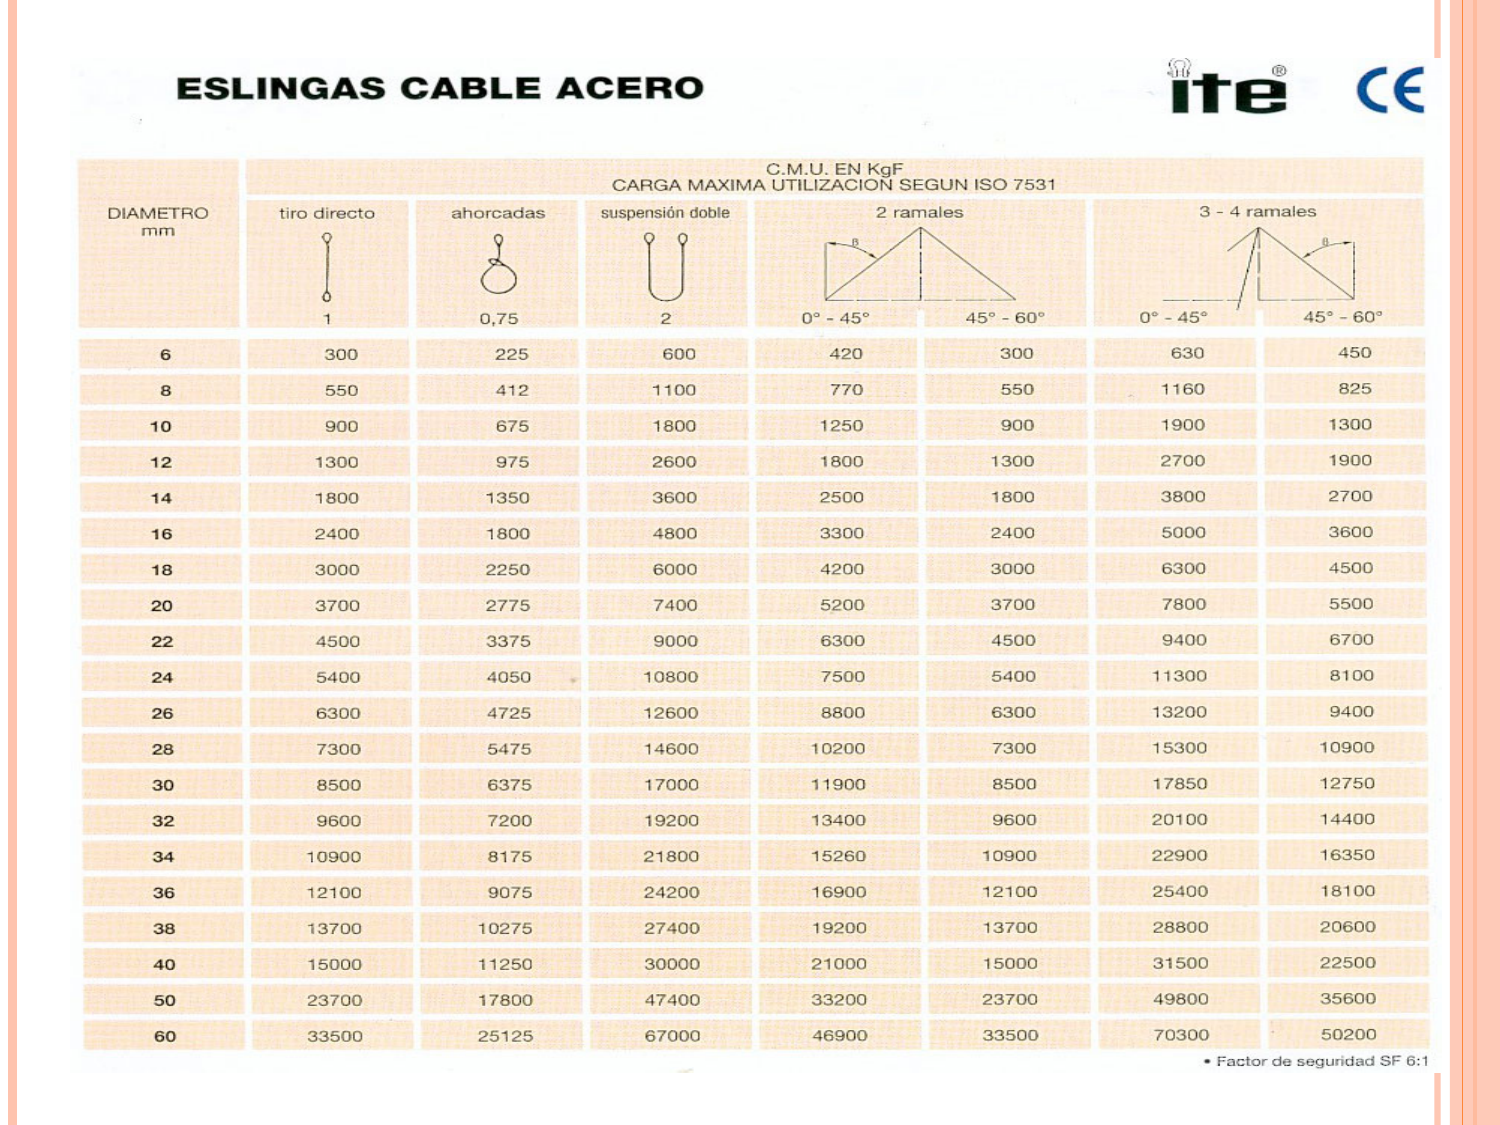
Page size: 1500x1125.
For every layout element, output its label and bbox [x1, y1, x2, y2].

picture [70, 58, 1442, 1073]
